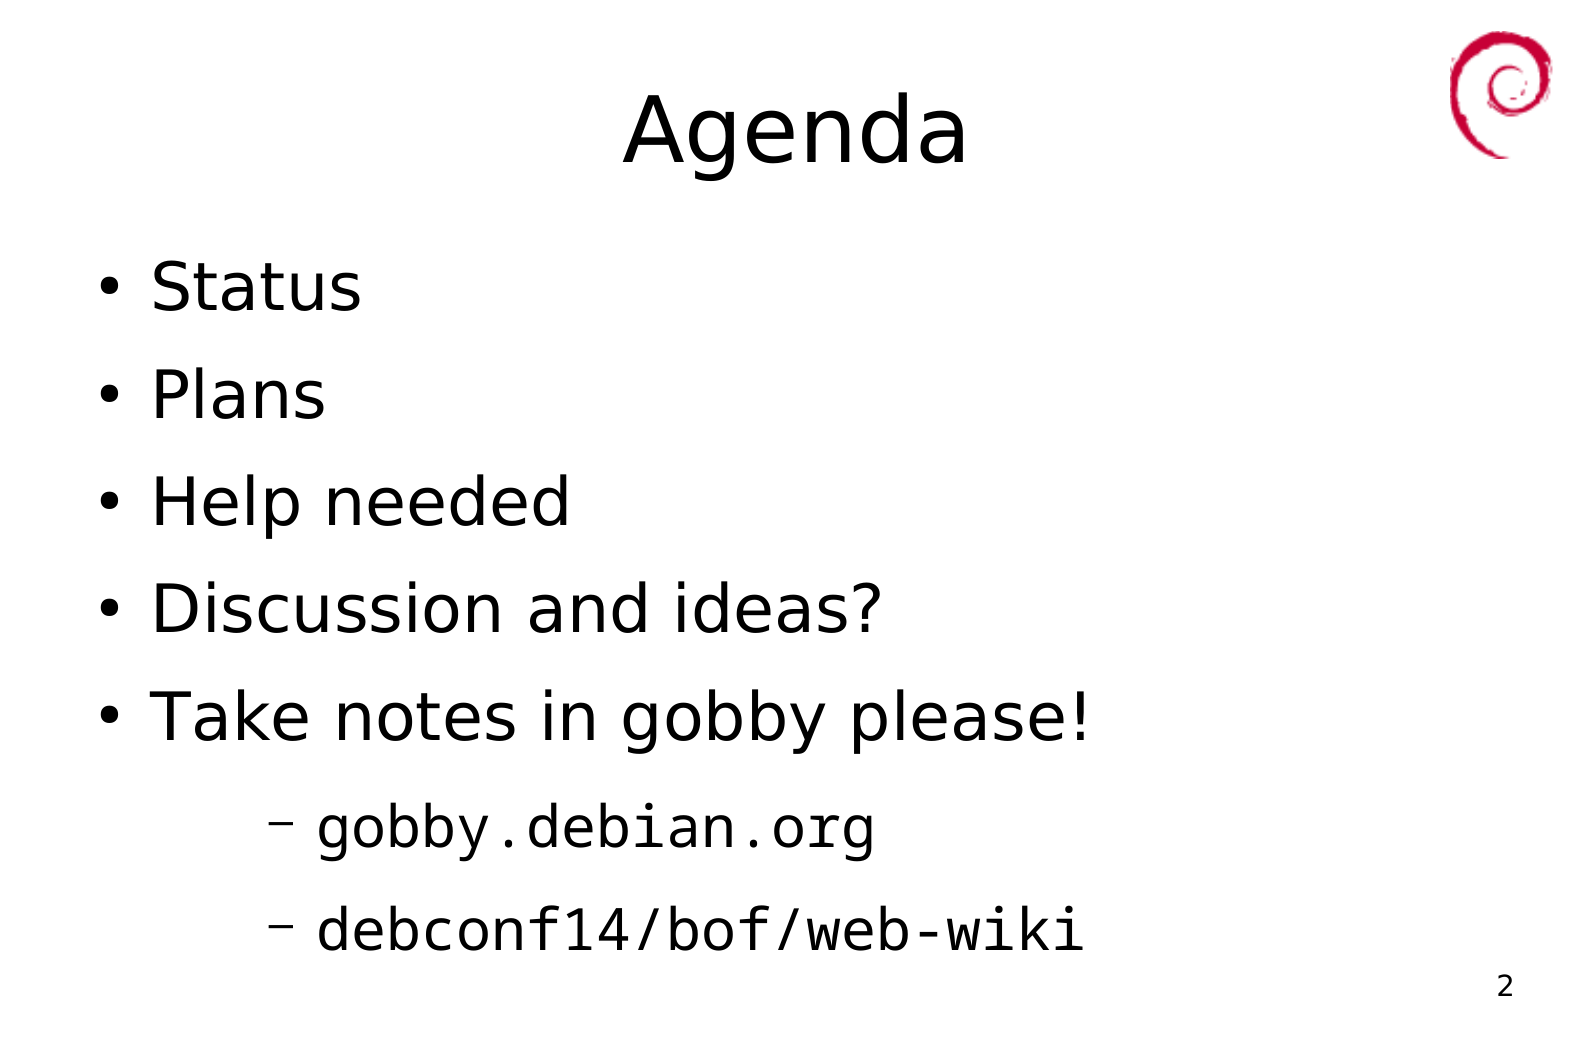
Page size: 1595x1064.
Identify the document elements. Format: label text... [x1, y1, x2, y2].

title Agenda [79, 49, 1515, 213]
picture [1450, 31, 1555, 159]
list Status Plans Help needed Discussion and ideas? Take notes in gobby please! gobby.debian.org debconf14/bof/web-wiki [79, 248, 1515, 945]
